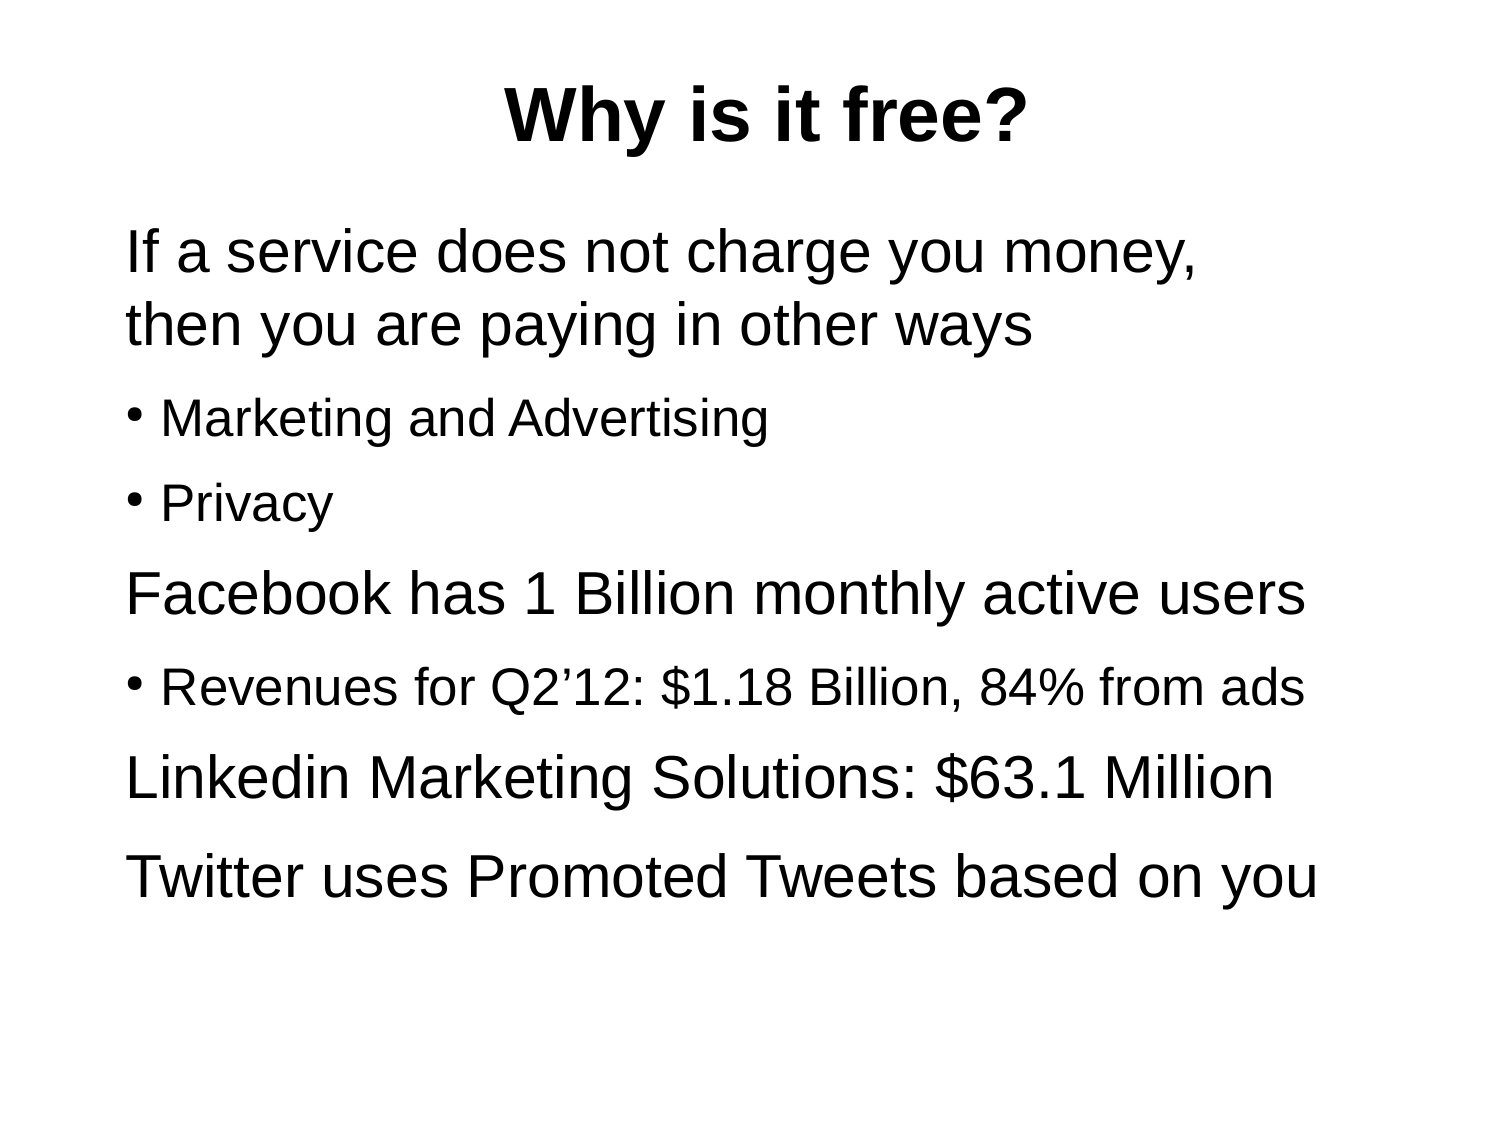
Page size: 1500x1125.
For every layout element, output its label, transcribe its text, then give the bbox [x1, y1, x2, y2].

list If a service does not charge you money, then you are paying in other ways Marketing and Advertising Privacy Facebook has 1 Billion monthly active users Revenues for Q2’12: $1.18 Billion, 84% from ads Linkedin Marketing Solutions: $63.1 Million Twitter uses Promoted Tweets based on you [75, 204, 1395, 1075]
title Why is it free? [75, 44, 1425, 177]
